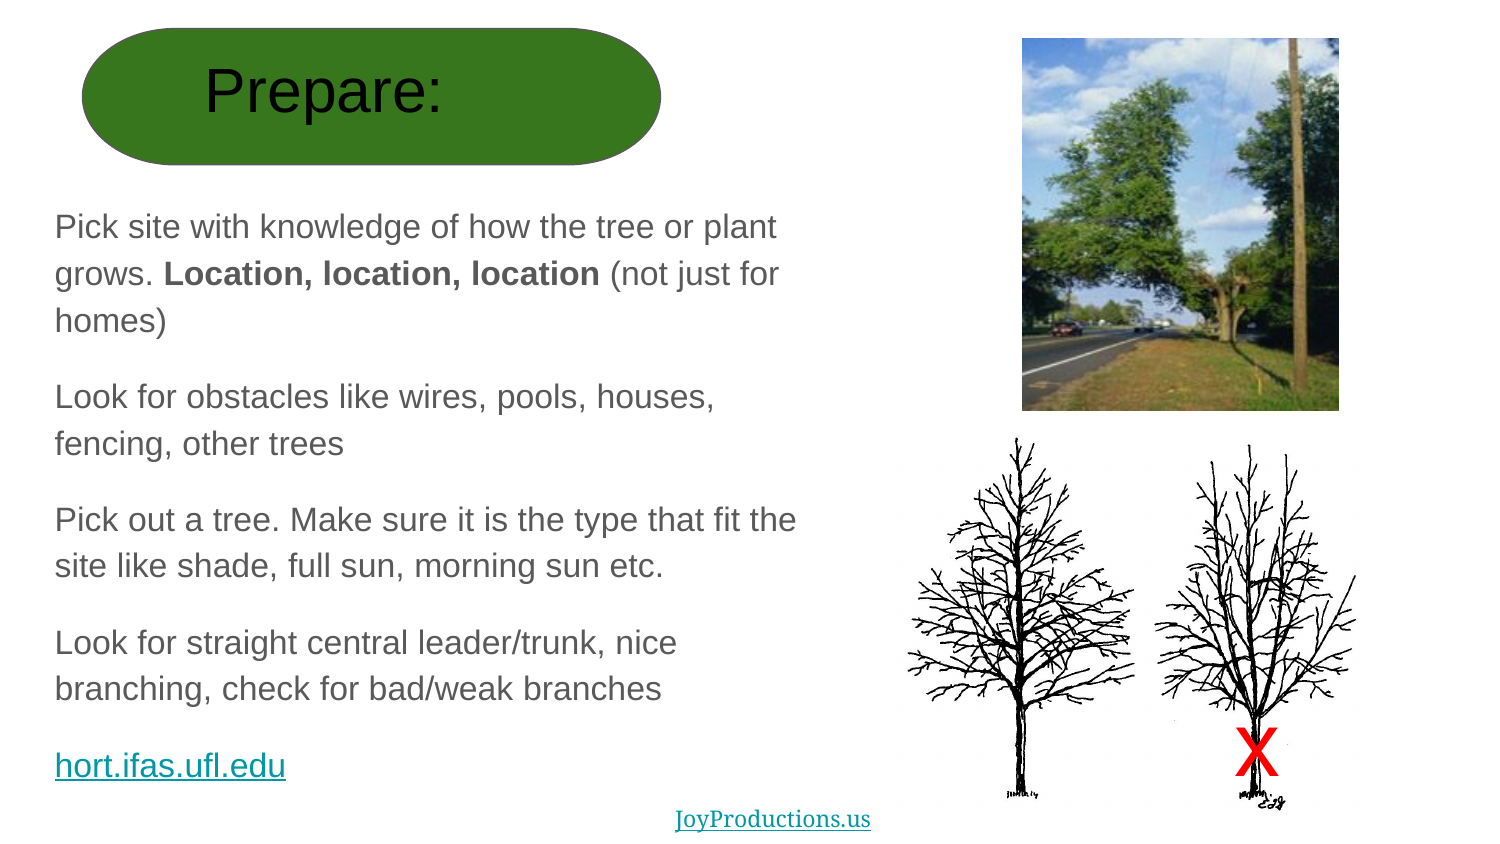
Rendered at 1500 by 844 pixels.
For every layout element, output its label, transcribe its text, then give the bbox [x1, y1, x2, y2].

picture [889, 435, 1385, 819]
picture [1022, 38, 1339, 411]
text_box [82, 28, 661, 165]
list Pick site with knowledge of how the tree or plant grows. Location, location, location (not just for homes) Look for obstacles like wires, pools, houses, fencing, other trees Pick out a tree. Make sure it is the type that fit the site like shade, full sun, morning sun etc. Look for straight central leader/trunk, nice branching, check for bad/weak branches hort.ifas.ufl.edu [39, 184, 853, 804]
text_box x [1219, 677, 1297, 804]
text_box Prepare: [190, 35, 576, 158]
text_box JoyProductions.us [660, 797, 890, 841]
